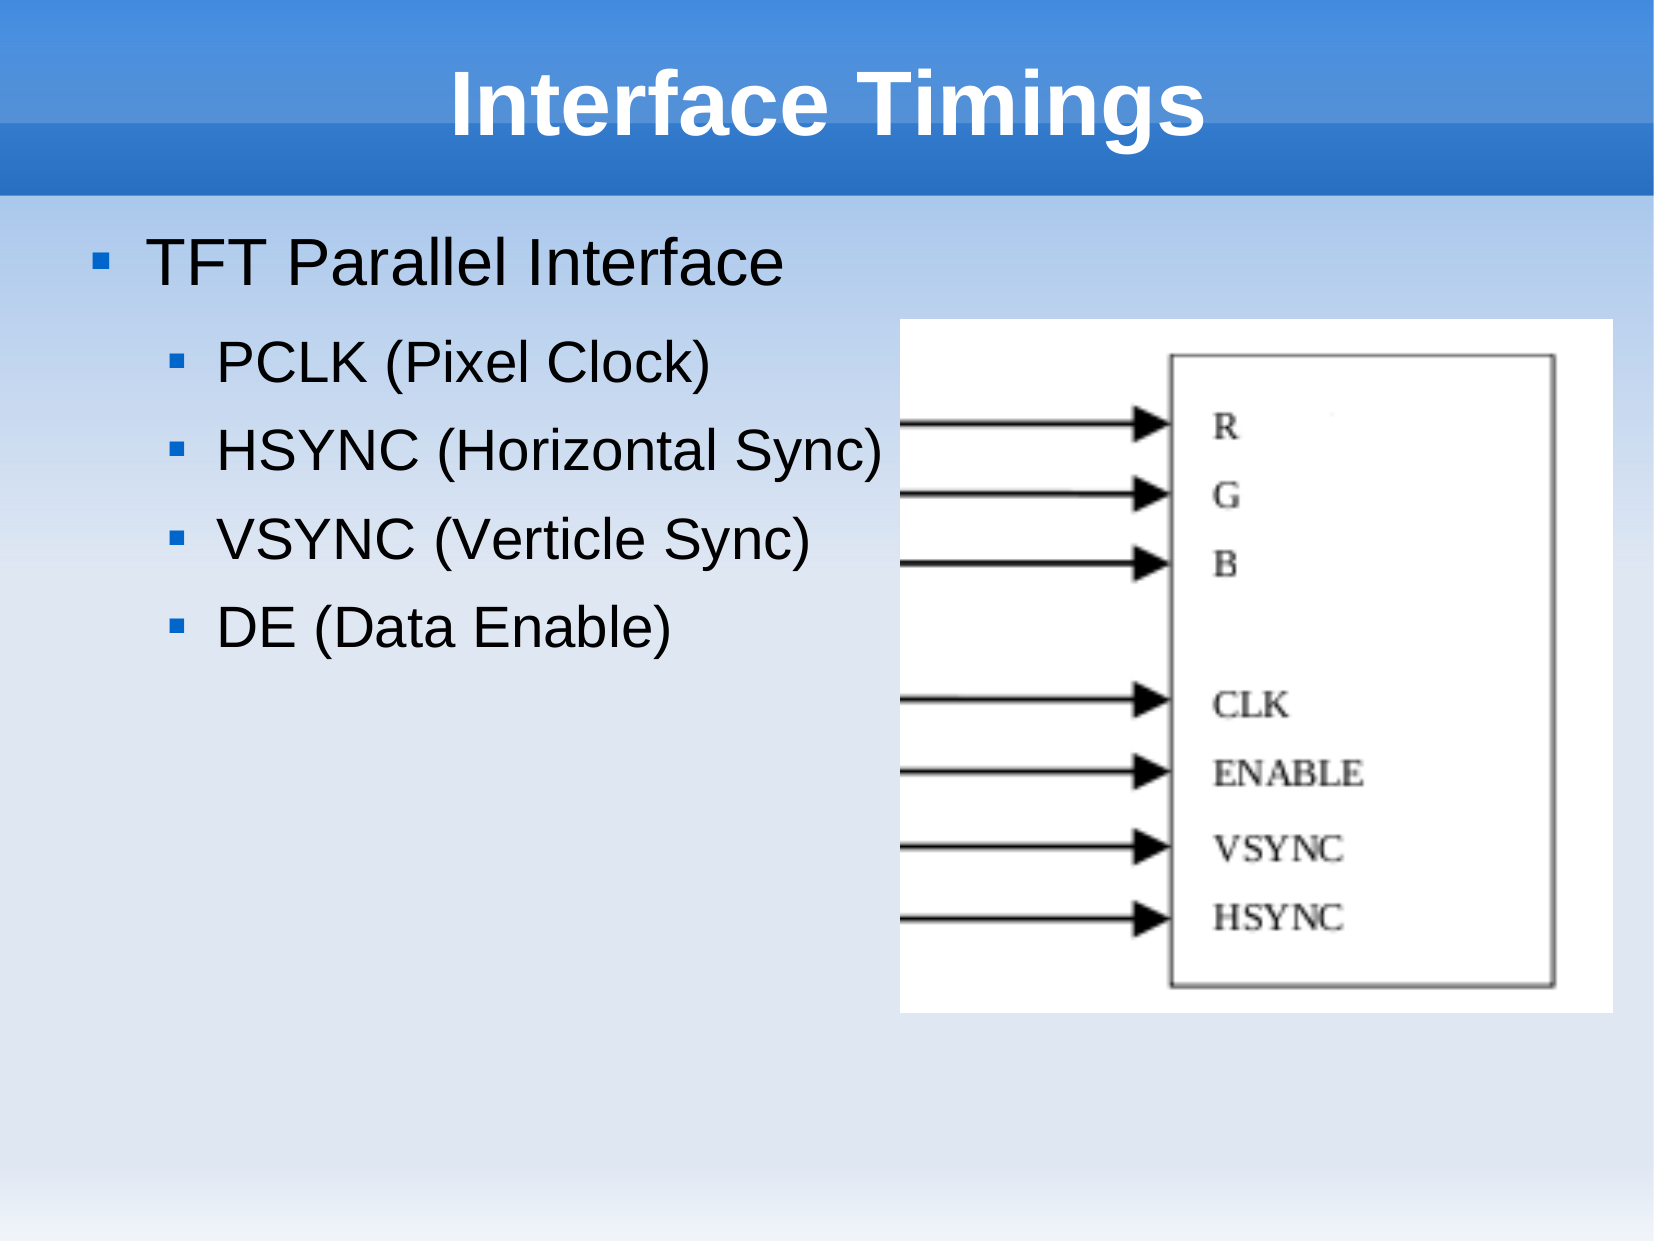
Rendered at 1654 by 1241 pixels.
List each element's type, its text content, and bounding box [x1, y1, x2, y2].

list TFT Parallel Interface PCLK (Pixel Clock) HSYNC (Horizontal Sync) VSYNC (Verticle Sync) DE (Data Enable) [75, 225, 1564, 1044]
title Interface Timings [49, 0, 1538, 208]
picture [0, 0, 1654, 1241]
